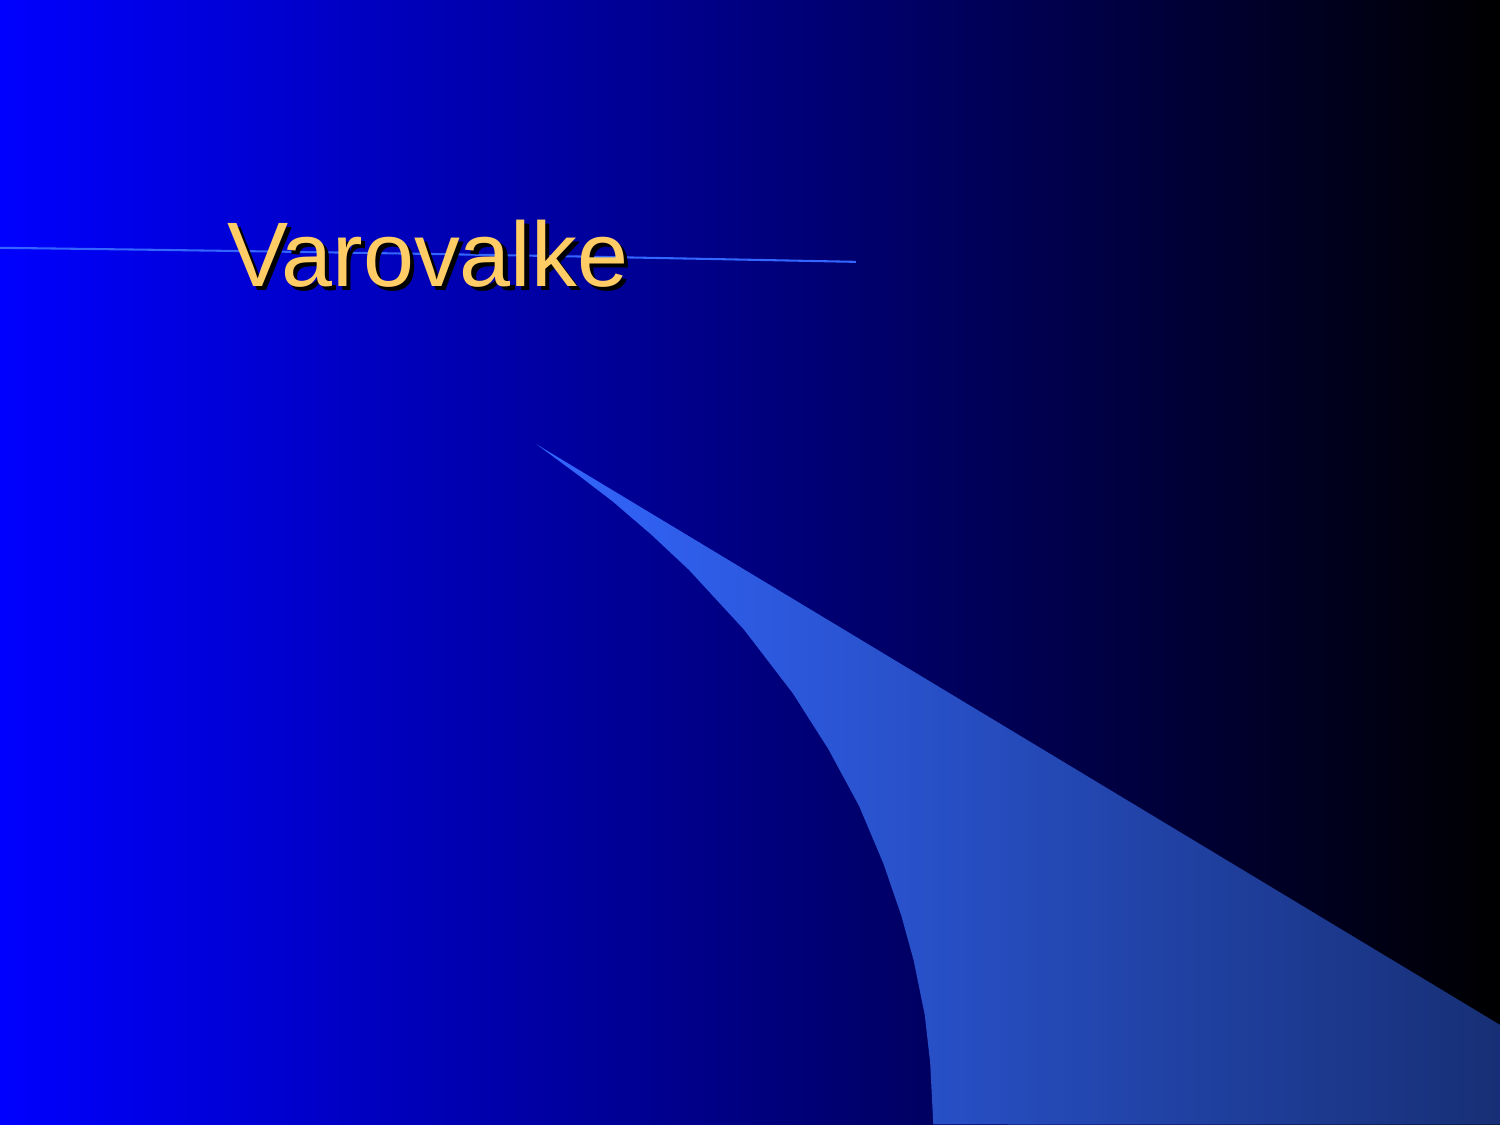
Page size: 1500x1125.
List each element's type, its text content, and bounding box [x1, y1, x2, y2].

title Varovalke [212, 124, 1488, 313]
